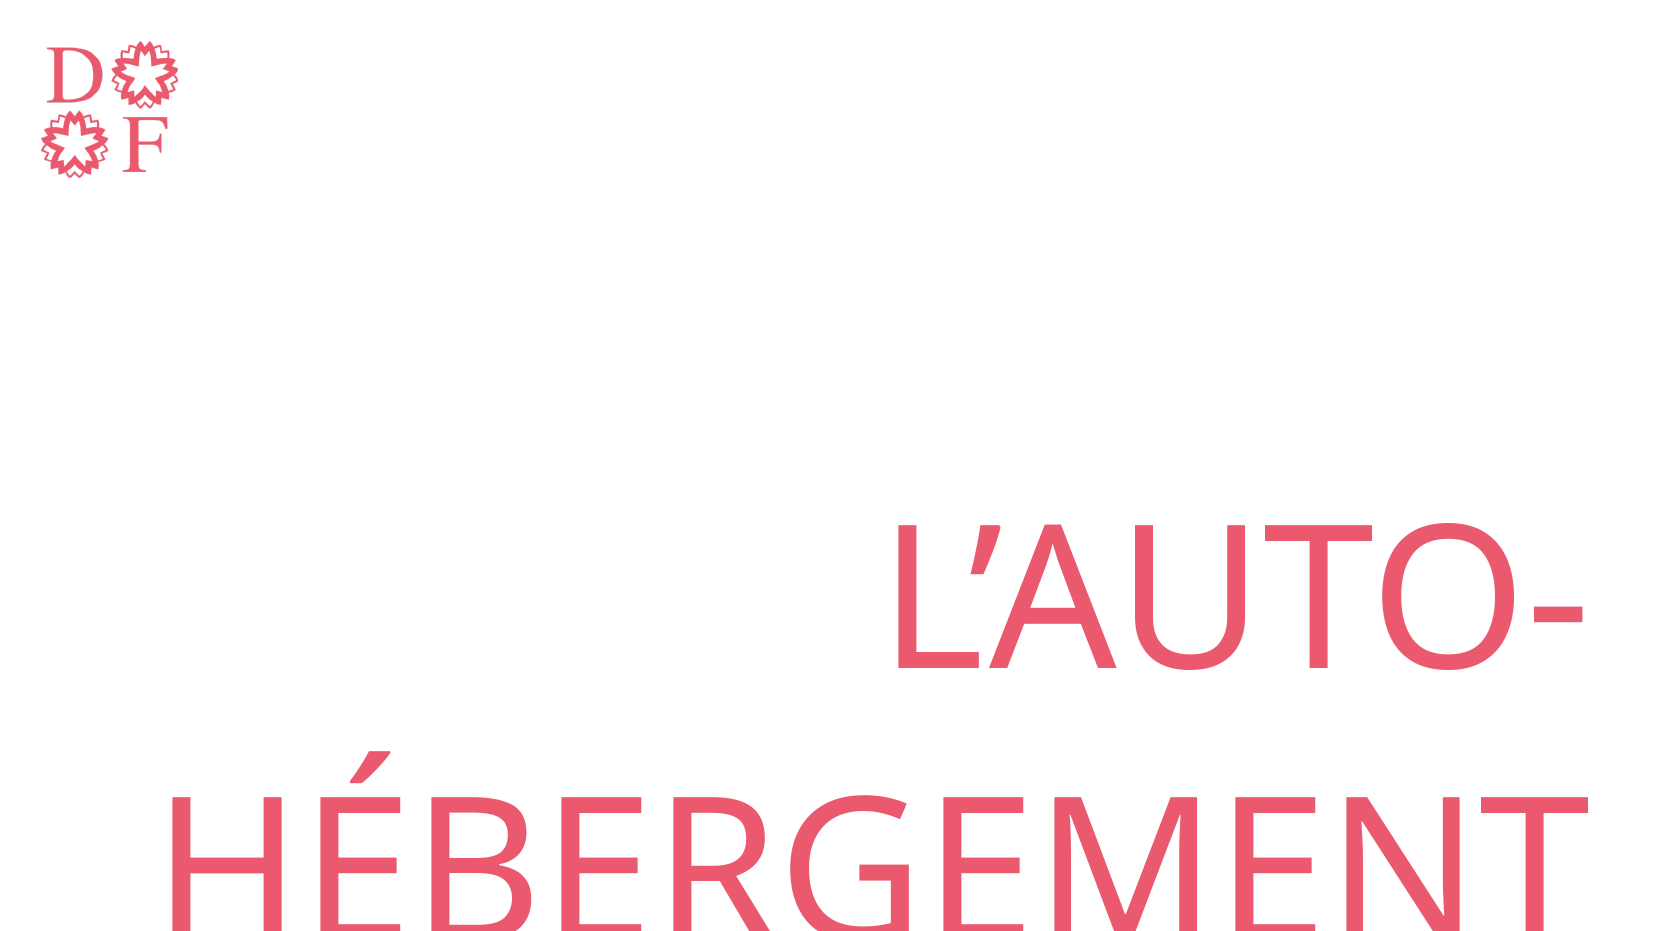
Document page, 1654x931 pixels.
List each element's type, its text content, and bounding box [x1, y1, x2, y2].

text_box L’AUTO-HÉBERGEMENT [129, 447, 1607, 886]
picture [41, 41, 178, 178]
